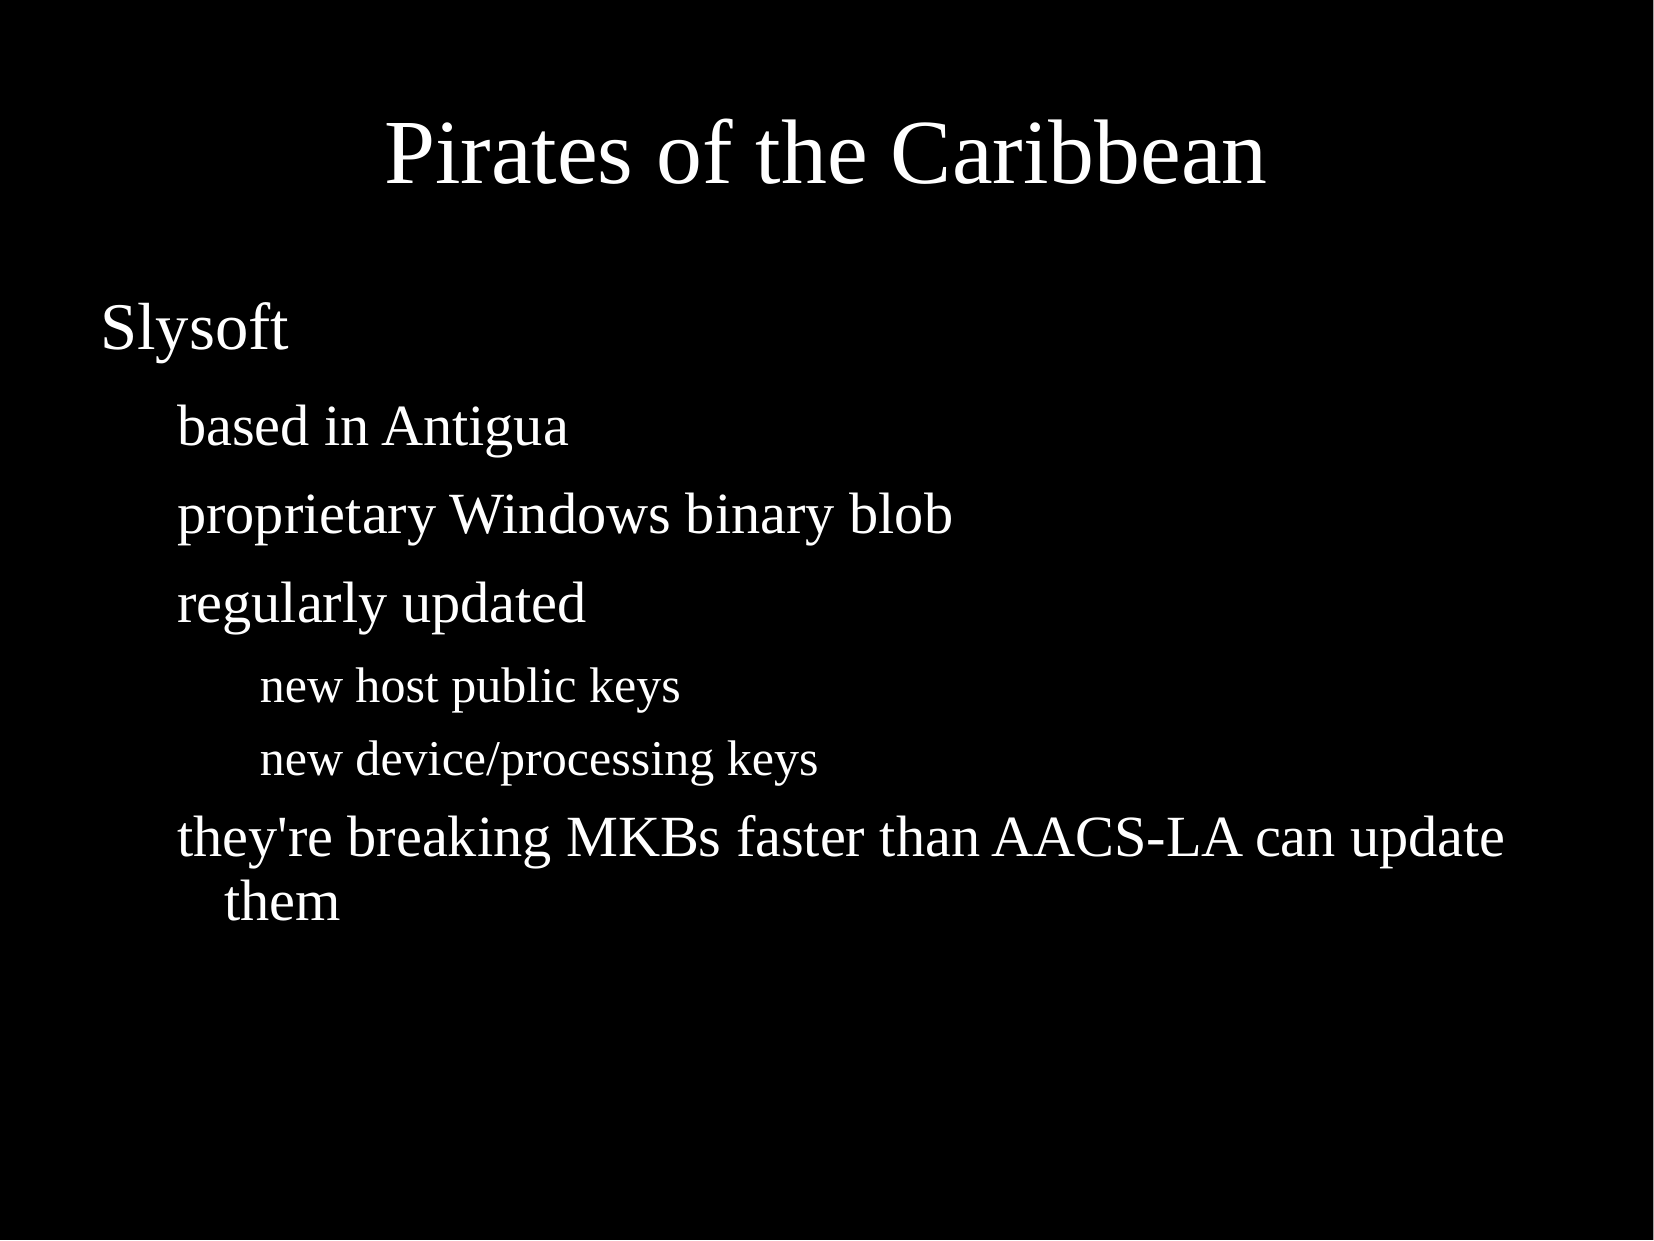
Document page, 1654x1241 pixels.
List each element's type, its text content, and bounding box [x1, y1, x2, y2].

list Slysoft based in Antigua proprietary Windows binary blob regularly updated new host public keys new device/processing keys they're breaking MKBs faster than AACS-LA can update them [82, 290, 1571, 1094]
title Pirates of the Caribbean [82, 56, 1571, 250]
